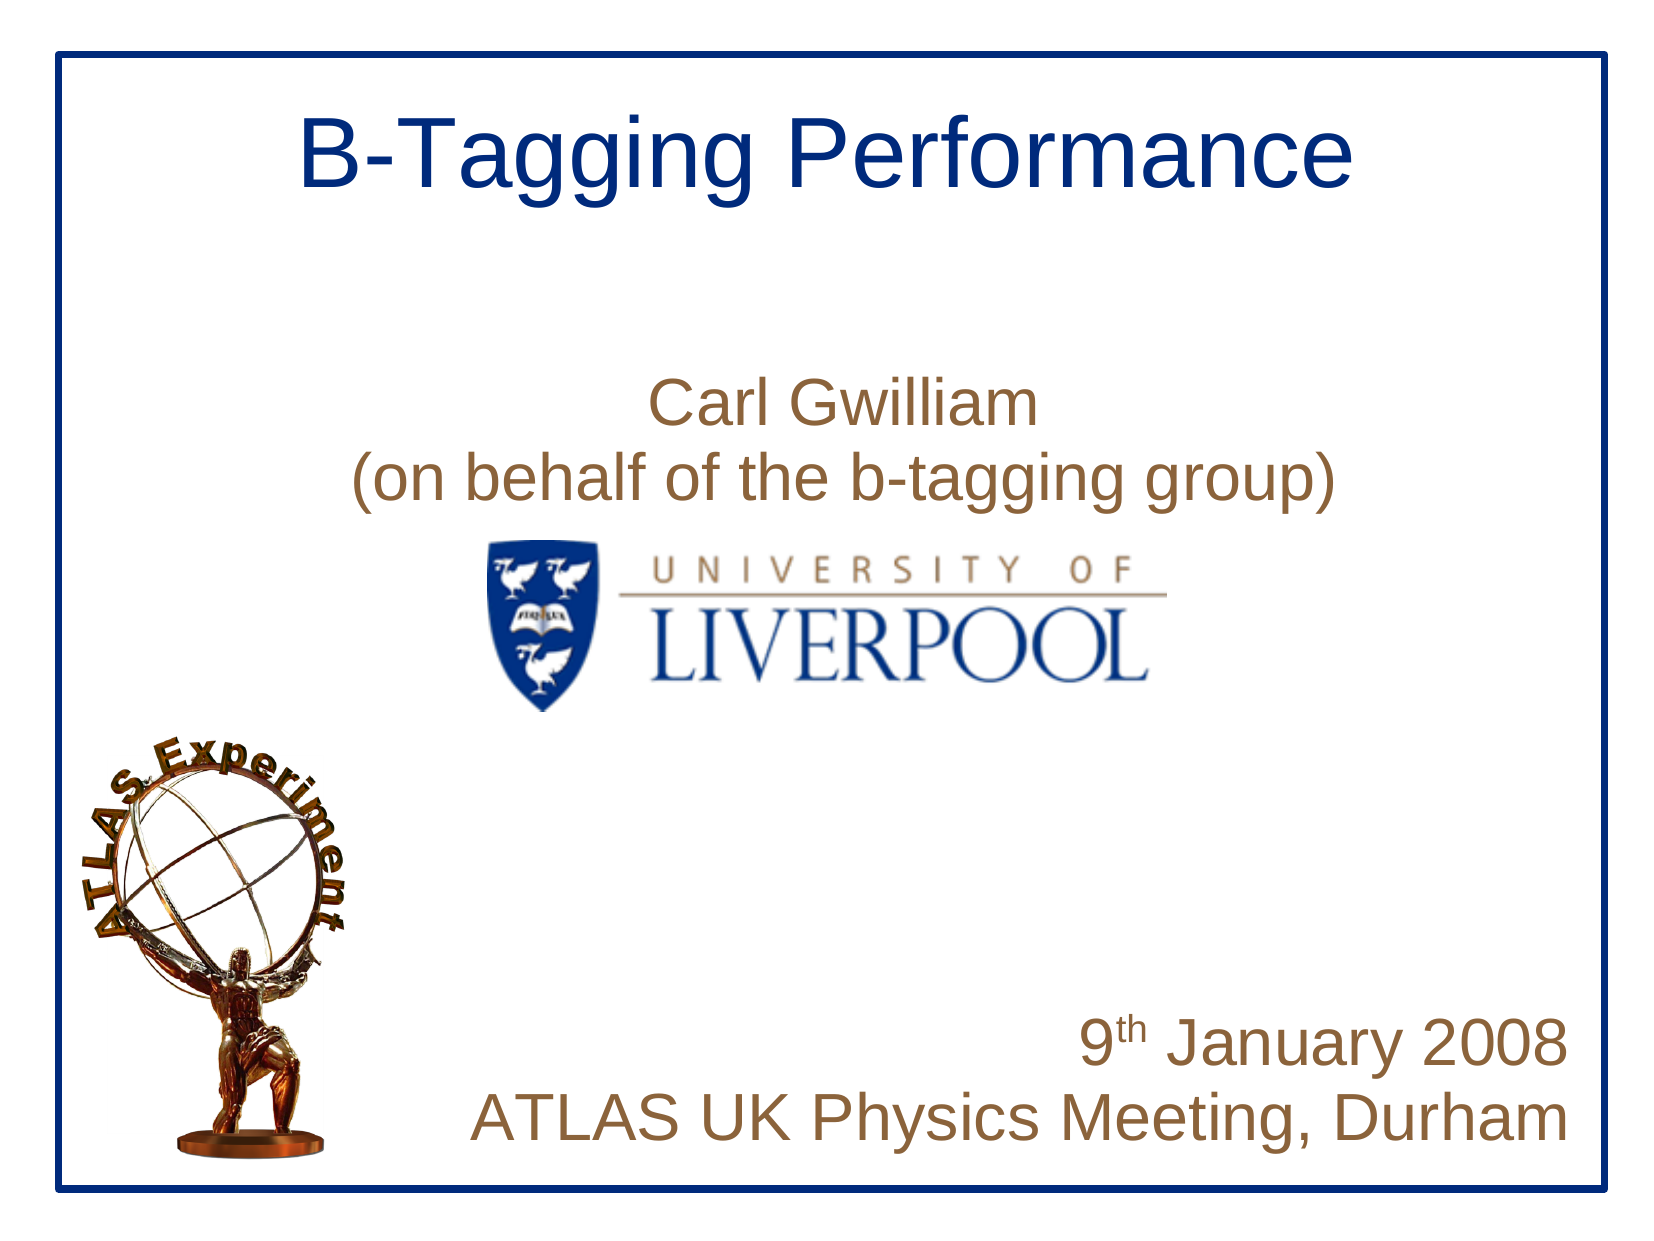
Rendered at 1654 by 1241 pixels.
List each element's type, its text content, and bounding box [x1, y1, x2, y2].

picture [65, 723, 358, 1169]
subtitle Carl Gwilliam (on behalf of the b-tagging group) [82, 362, 1571, 517]
title B-Tagging Performance [82, 58, 1571, 257]
text_box 9th January 2008 ATLAS UK Physics Meeting, Durham [358, 993, 1571, 1166]
picture [487, 540, 1167, 712]
